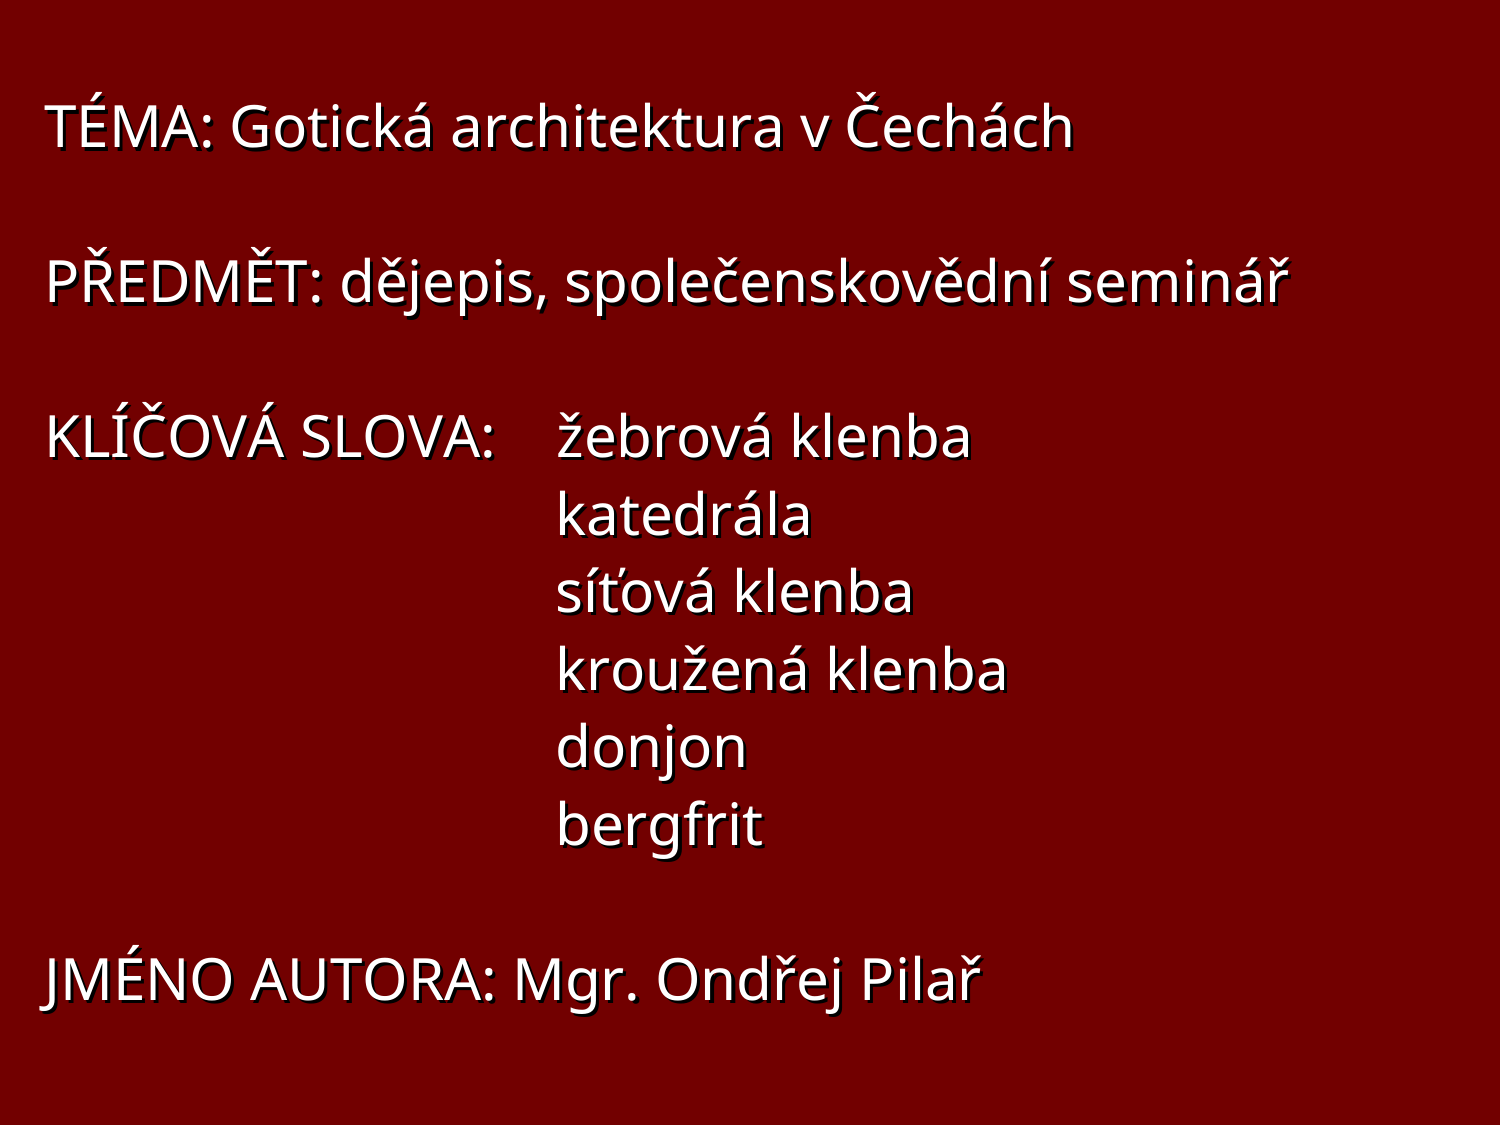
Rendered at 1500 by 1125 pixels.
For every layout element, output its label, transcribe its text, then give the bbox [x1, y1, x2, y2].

list TÉMA: Gotická architektura v Čechách PŘEDMĚT: dějepis, společenskovědní seminář KLÍČOVÁ SLOVA: žebrová klenba katedrála síťová klenba kroužená klenba donjon bergfrit JMÉNO AUTORA: Mgr. Ondřej Pilař [29, 90, 1471, 1098]
